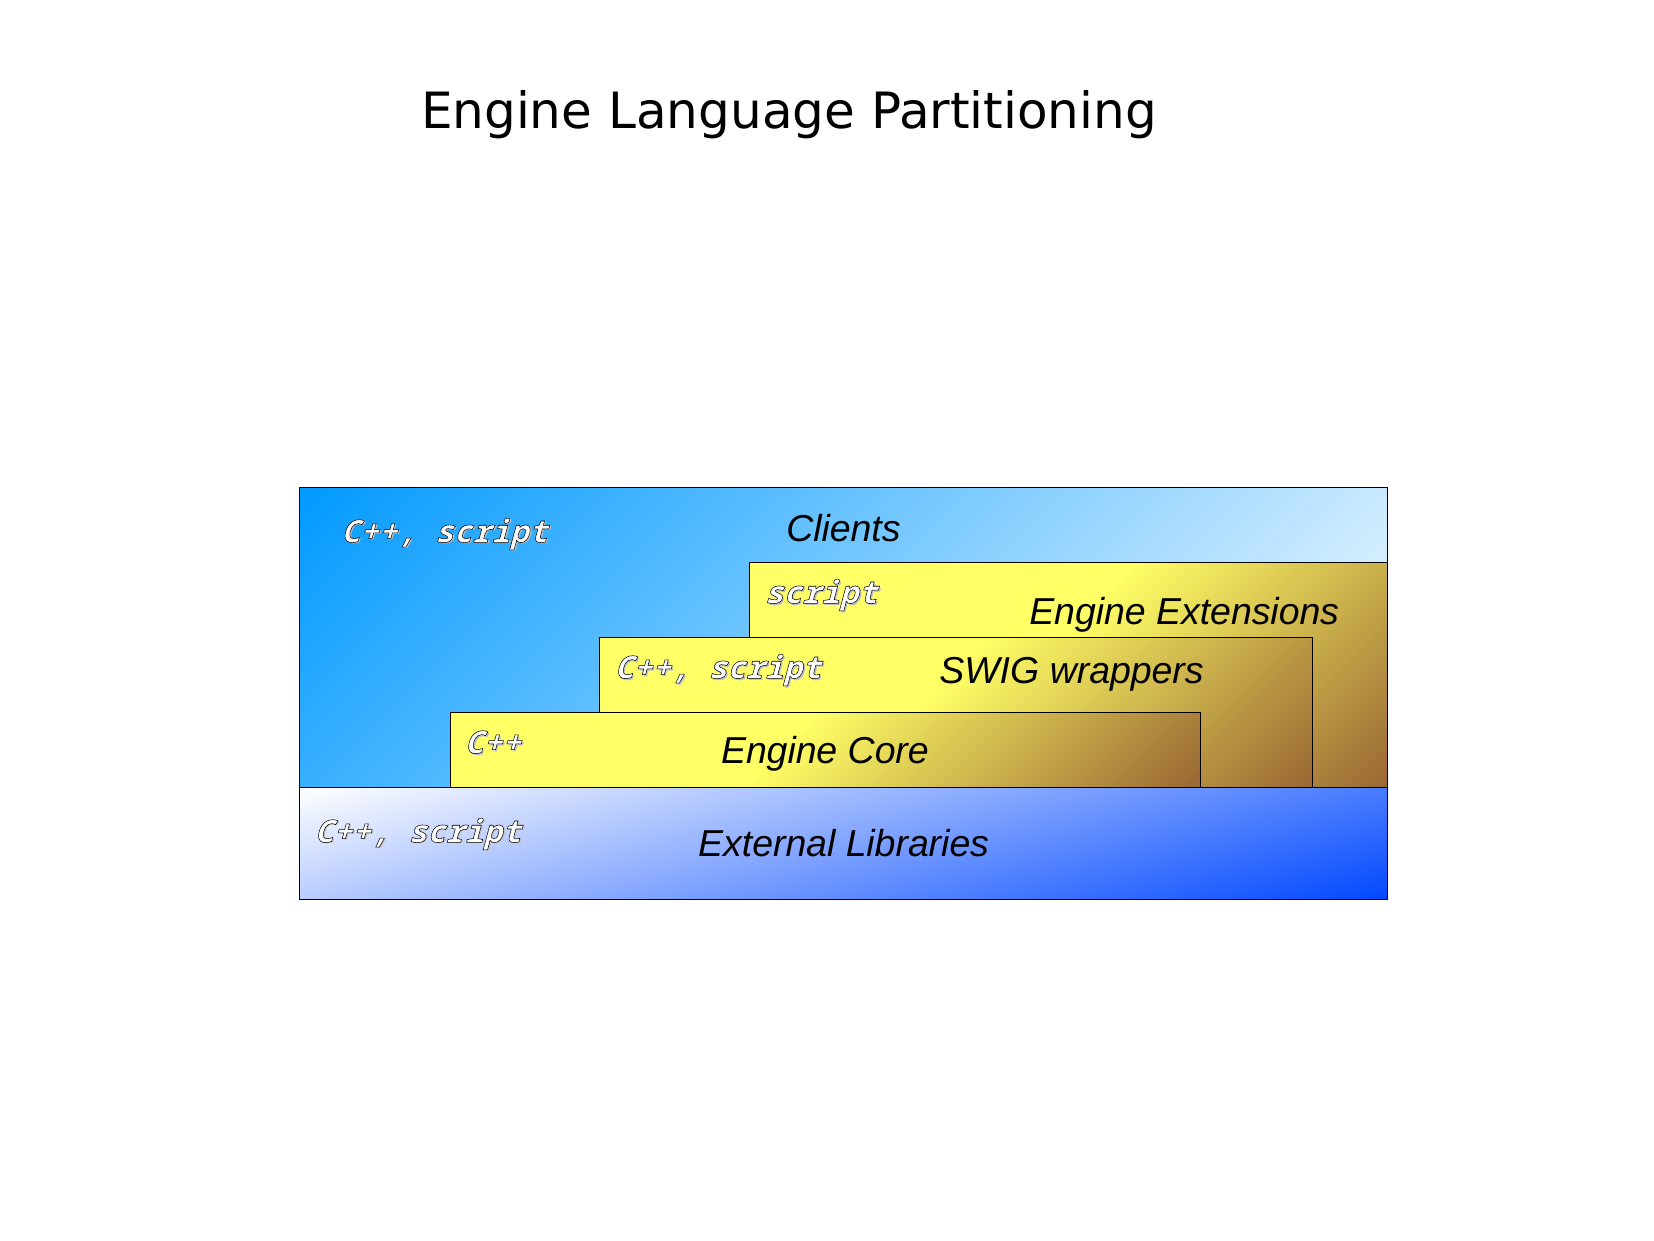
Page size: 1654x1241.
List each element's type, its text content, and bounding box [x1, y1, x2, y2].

text_box C++, script [600, 637, 836, 699]
text_box script [750, 562, 893, 624]
text_box C++, script [326, 501, 563, 563]
text_box SWIG wrappers [599, 637, 1313, 787]
text_box C++, script [300, 801, 536, 863]
text_box Engine Extensions [749, 562, 1388, 787]
text_box Engine Language Partitioning [406, 75, 1463, 149]
text_box Engine Core [450, 712, 1201, 787]
text_box Clients [299, 487, 1388, 787]
text_box C++ [450, 712, 536, 774]
text_box External Libraries [299, 787, 1388, 900]
